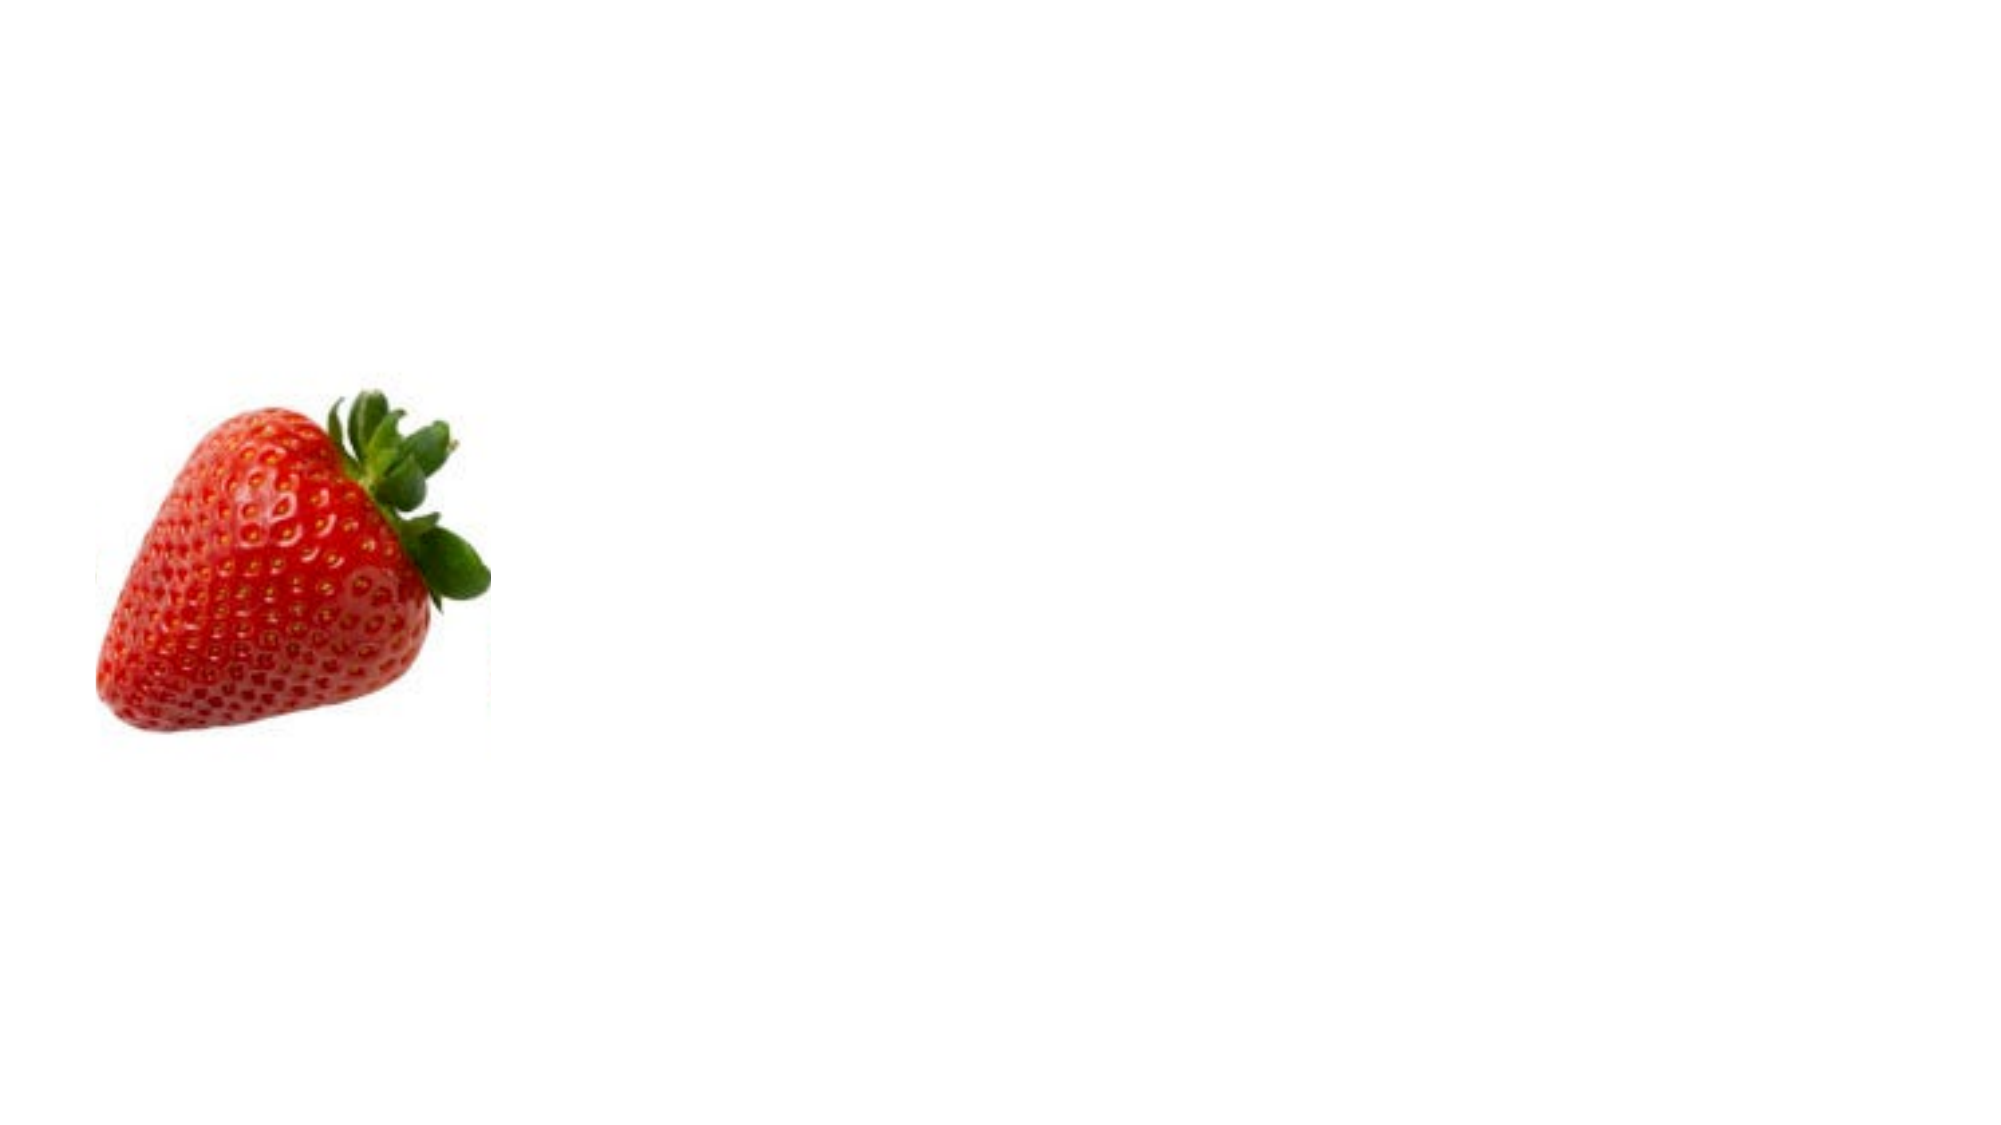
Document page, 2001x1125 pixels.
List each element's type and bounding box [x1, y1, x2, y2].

picture [95, 290, 491, 835]
